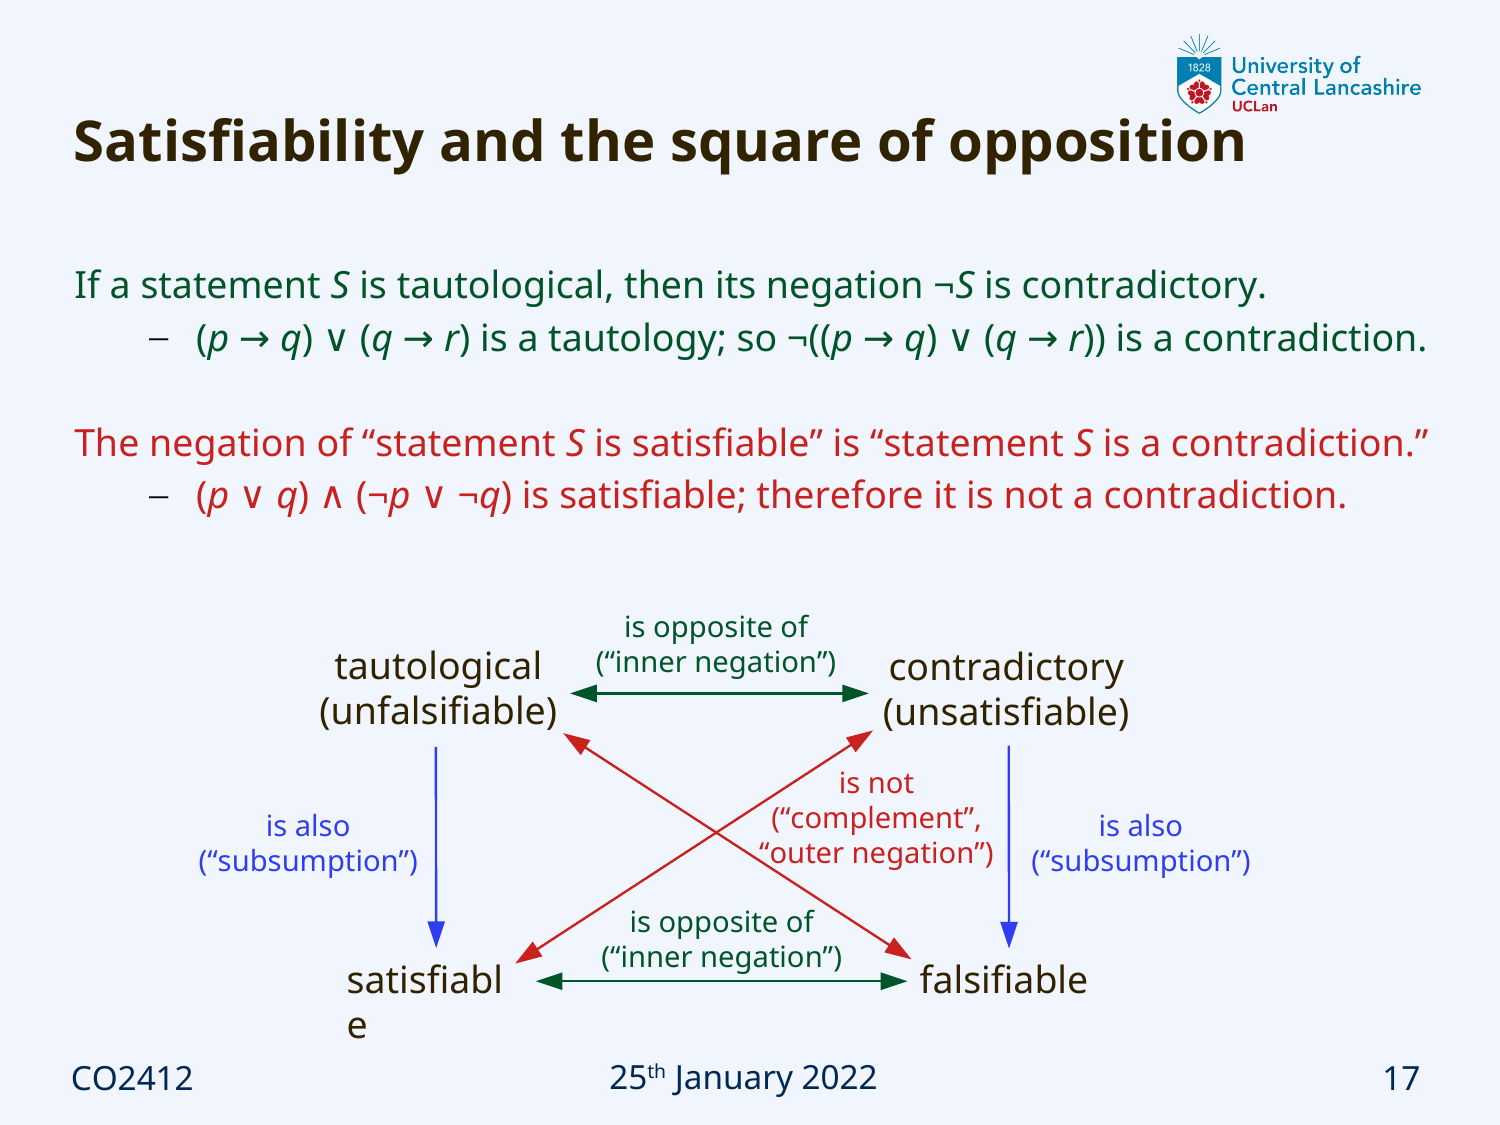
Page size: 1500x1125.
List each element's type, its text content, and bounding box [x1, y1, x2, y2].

text_box is opposite of (“inner negation”) [564, 896, 879, 982]
title Satisfiability and the square of opposition [58, 54, 1500, 224]
text_box satisfiable [331, 948, 537, 1009]
text_box falsifiable [904, 948, 1110, 1009]
text_box is opposite of (“inner negation”) [559, 601, 874, 686]
text_box is not (“complement”, “outer negation”) [733, 757, 1007, 877]
picture [1177, 34, 1421, 54]
text_box is also (“subsumption”) [179, 800, 437, 886]
text_box is also (“subsumption”) [1012, 800, 1270, 885]
text_box is not (“complement”, “outer negation”) [733, 846, 780, 877]
text_box tautological (unfalsifiable) [272, 634, 604, 740]
text_box is not (“complement”, “outer negation”) [1010, 757, 1020, 877]
text_box contradictory (unsatisfiable) [841, 635, 1172, 740]
text_box If a statement S is tautological, then its negation ¬S is contradictory. (p → q) ∨ (q → r) is a tautology; so ¬((p → q) ∨ (q → r)) is a contradiction. The negation of “statement S is satisfiable” is “statement S is a contradiction.” (p ∨ q) ∧ (¬p ∨ ¬q) is satisfiable; therefore it is not a contradiction. [59, 245, 1446, 524]
